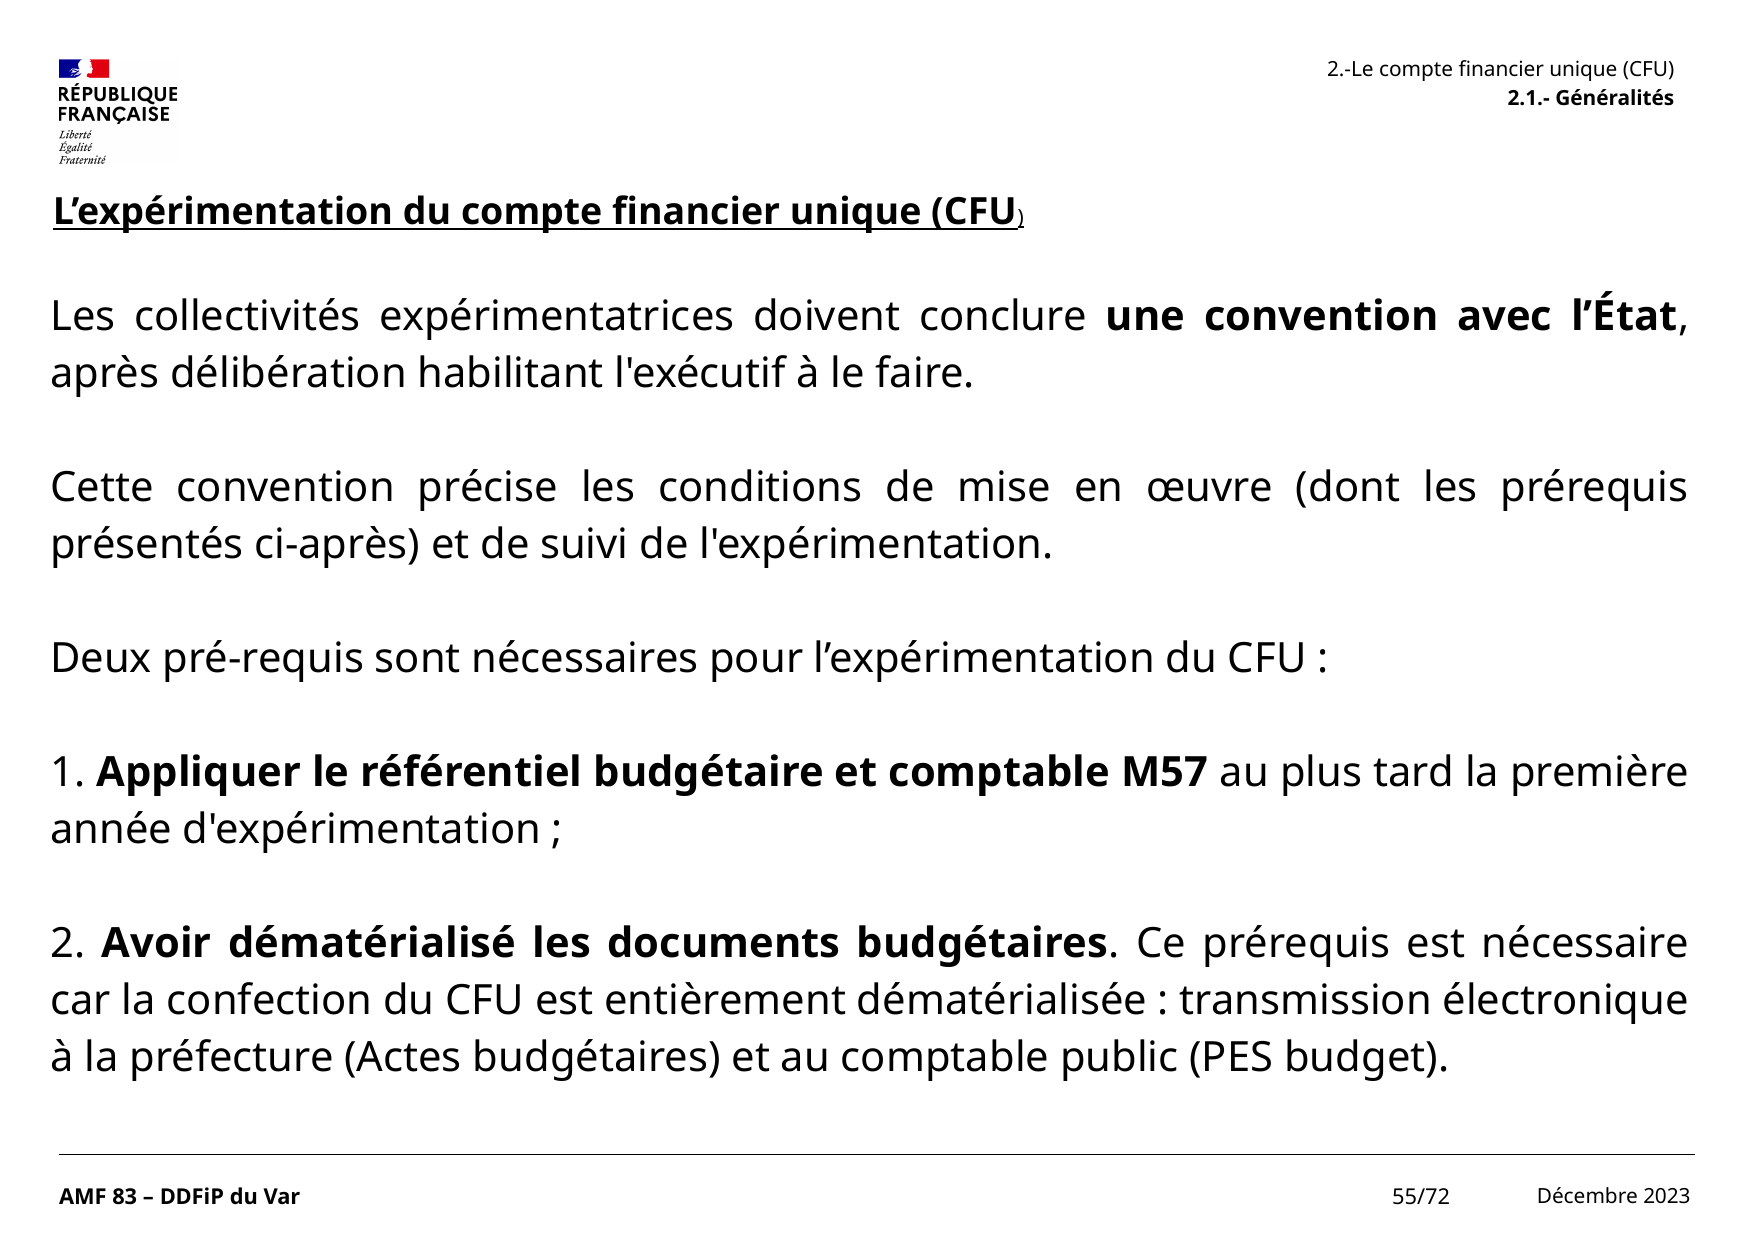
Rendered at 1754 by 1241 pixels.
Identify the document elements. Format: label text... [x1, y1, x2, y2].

text_box L’expérimentation du compte financier unique (CFU) [38, 177, 1507, 317]
picture [59, 59, 178, 135]
text_box 2.-Le compte financier unique (CFU) 2.1.- Généralités [220, 47, 1689, 130]
list Les collectivités expérimentatrices doivent conclure une convention avec l’État, après délibération habilitant l'exécutif à le faire. Cette convention précise les conditions de mise en œuvre (dont les prérequis présentés ci-après) et de suivi de l'expérimentation. Deux pré-requis sont nécessaires pour l’expérimentation du CFU : 1. Appliquer le référentiel budgétaire et comptable M57 au plus tard la première année d'expérimentation ; 2. Avoir dématérialisé les documents budgétaires. Ce prérequis est nécessaire car la confection du CFU est entièrement dématérialisée : transmission électronique à la préfecture (Actes budgétaires) et au comptable public (PES budget). [50, 135, 1690, 1115]
